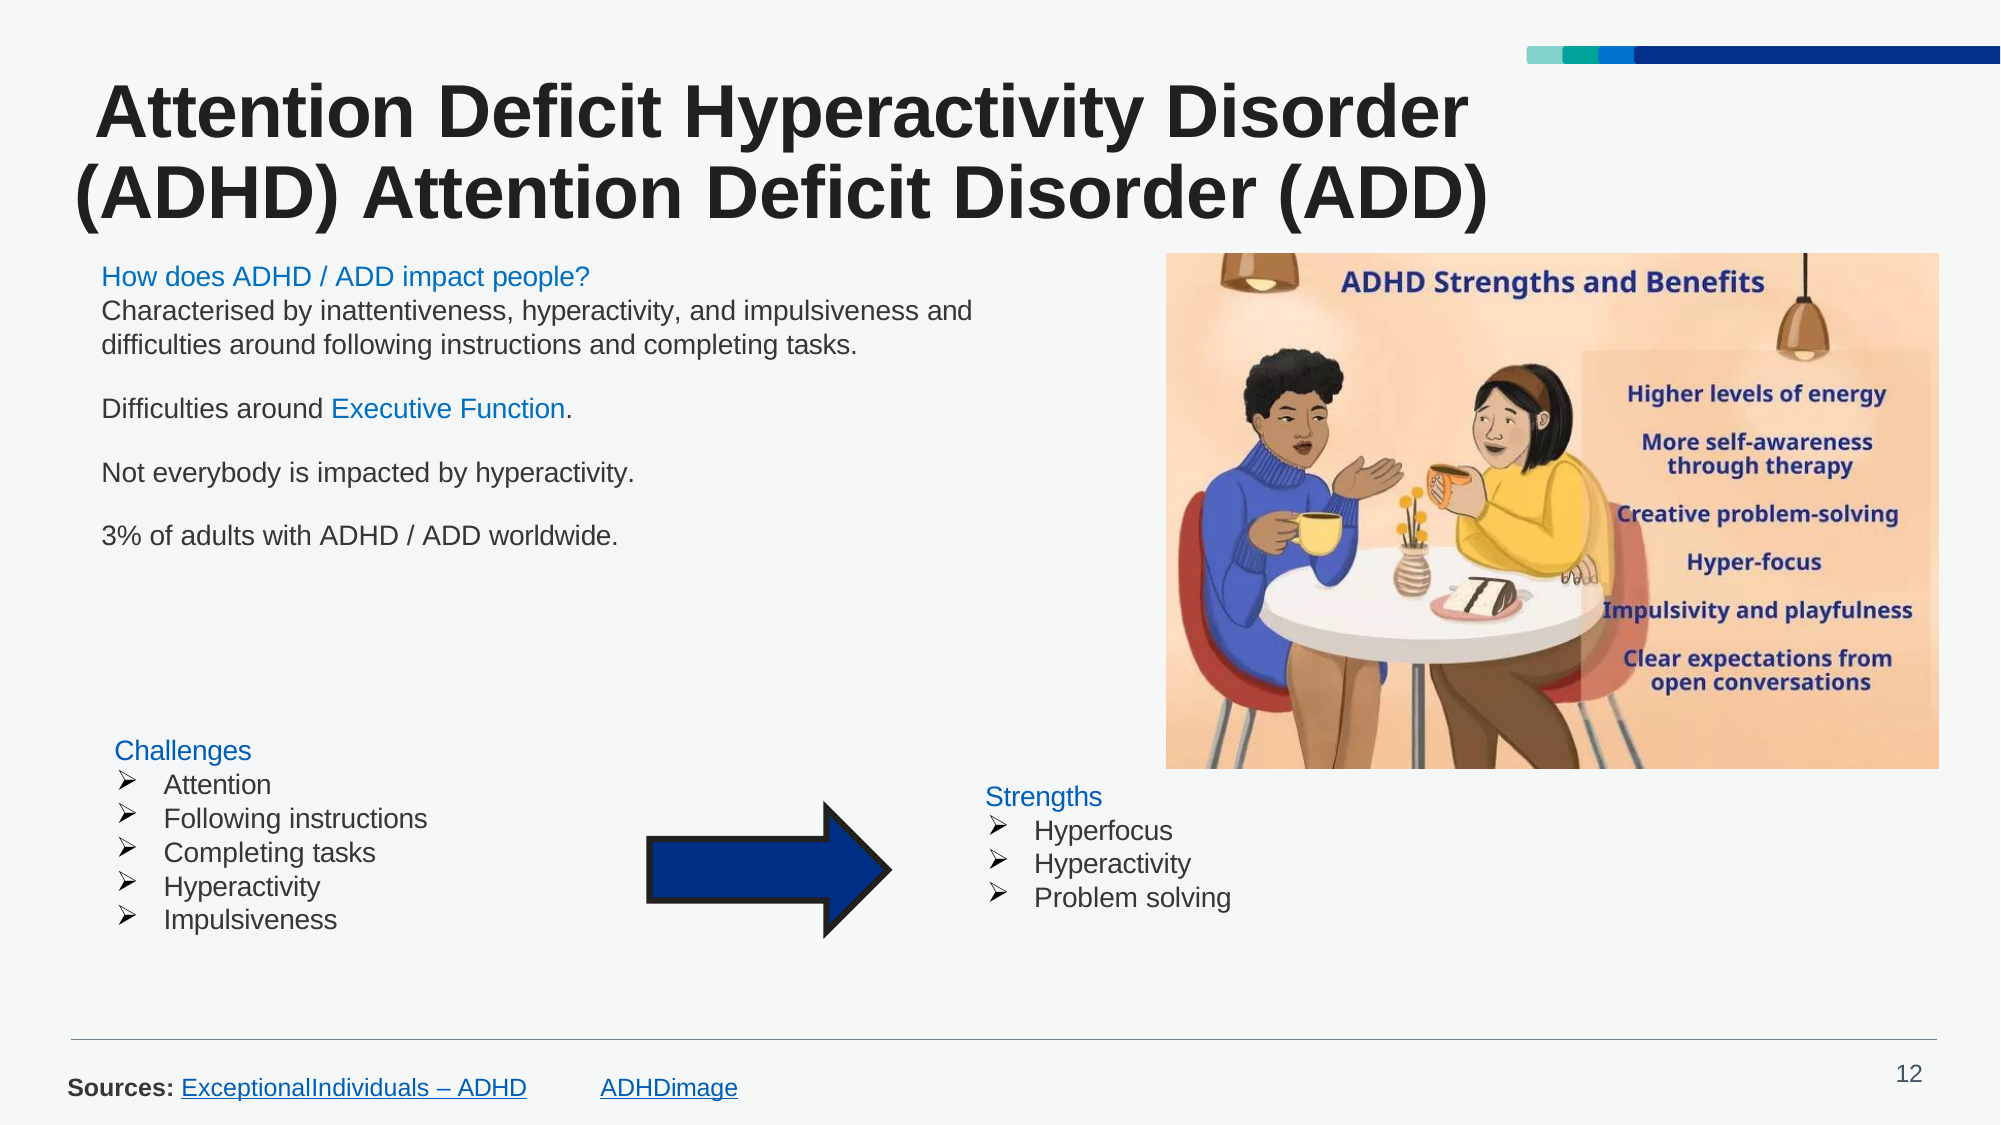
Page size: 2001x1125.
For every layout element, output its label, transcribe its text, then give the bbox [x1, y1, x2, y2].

text_box Sources: Exceptional Individuals – ADHD [65, 1071, 534, 1104]
text_box How does ADHD / ADD impact people? Characterised by inattentiveness, hyperactivity, and impulsiveness and difficulties around following instructions and completing tasks. Difficulties around Executive Function. Not everybody is impacted by hyperactivity. 3% of adults with ADHD / ADD worldwide. [99, 256, 983, 554]
text_box Challenges [112, 730, 258, 764]
text_box [1889, 1057, 1932, 1091]
text_box Strengths [983, 775, 1109, 809]
text_box Attention Following instructions Completing tasks Hyperactivity Impulsiveness [112, 764, 434, 938]
picture [1166, 253, 1939, 769]
text_box [86, 252, 1081, 563]
text_box [653, 818, 882, 922]
title Attention Deficit Hyperactivity Disorder (ADHD) Attention Deficit Disorder (ADD) [72, 58, 1727, 235]
text_box [99, 726, 739, 946]
text_box [969, 771, 1394, 923]
text_box Hyperfocus Hyperactivity Problem solving [983, 809, 1235, 916]
text_box ADHD image [598, 1071, 749, 1104]
